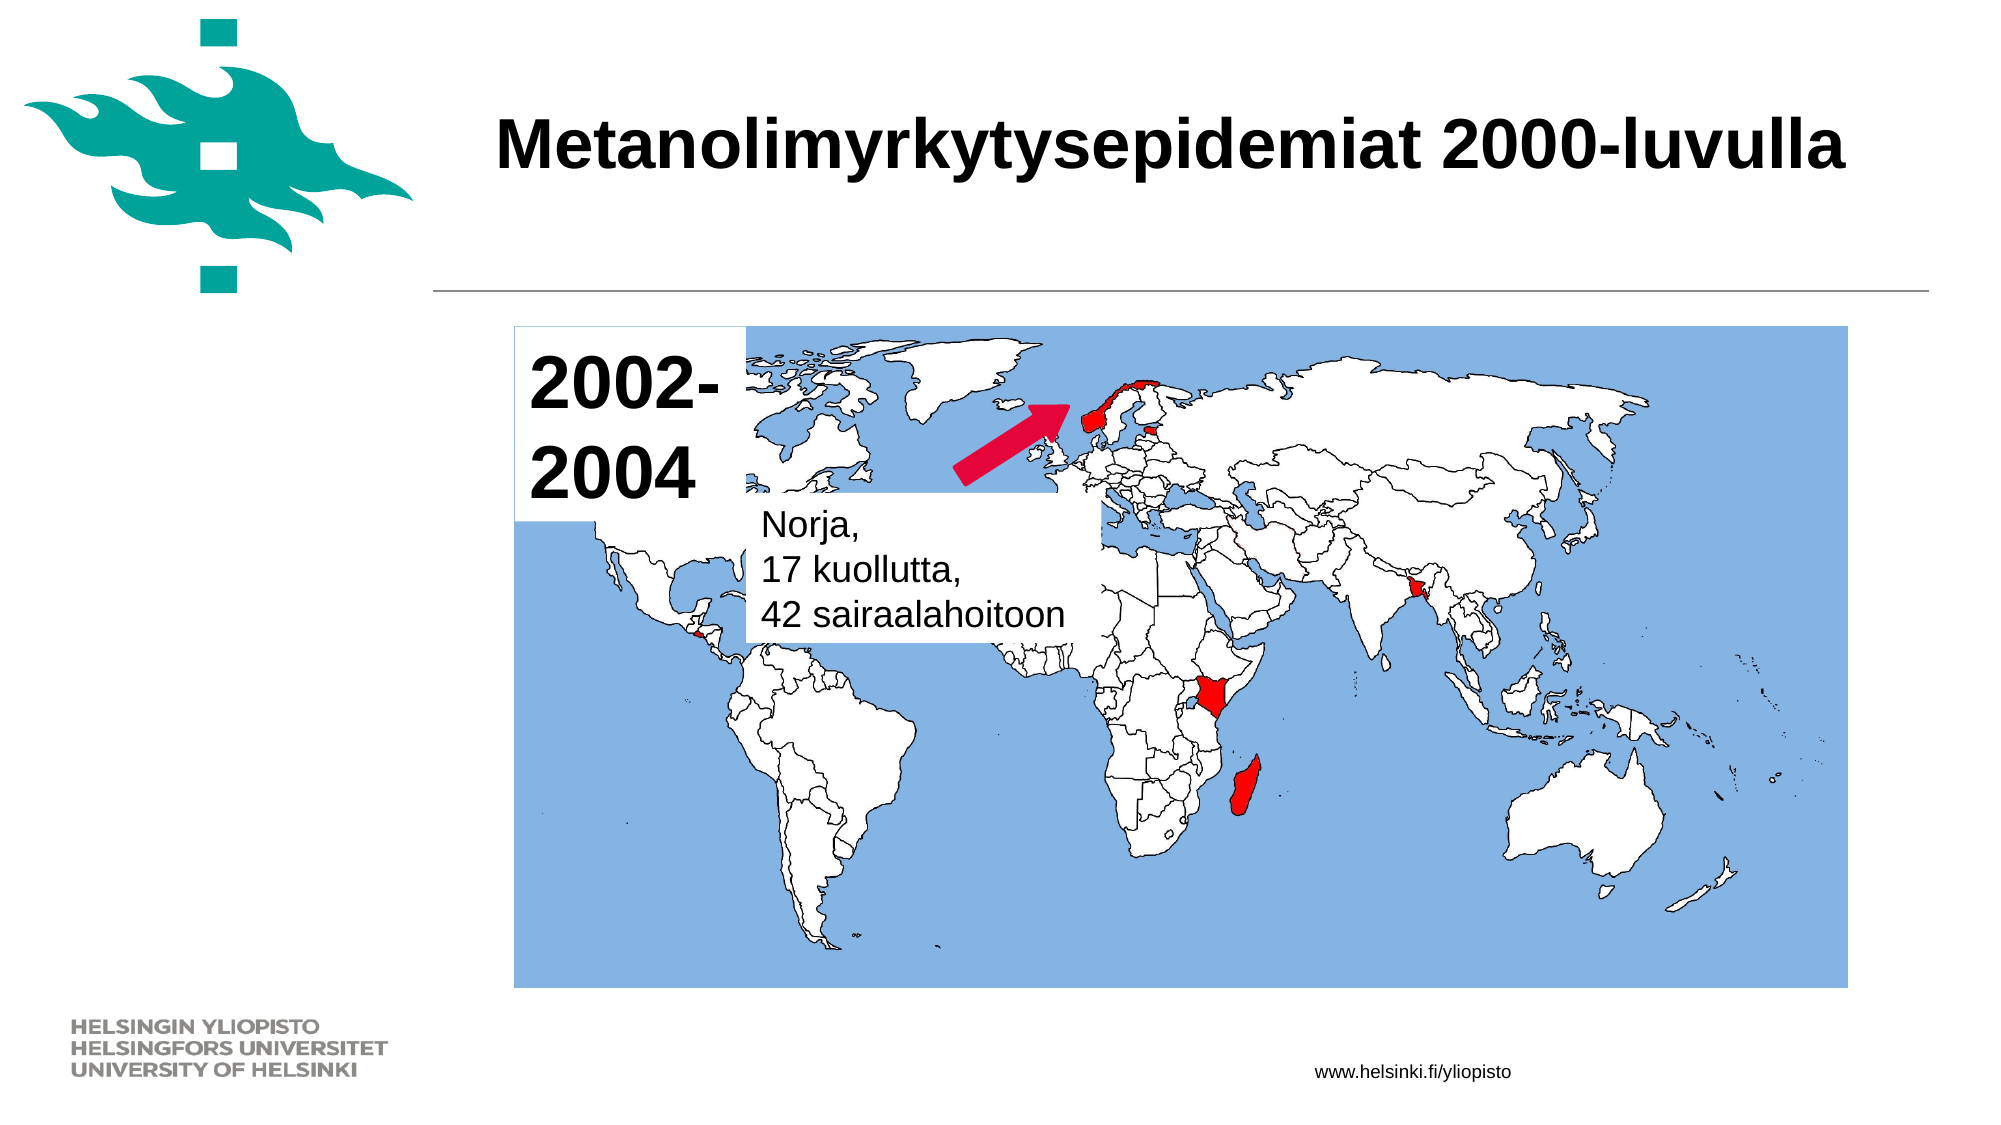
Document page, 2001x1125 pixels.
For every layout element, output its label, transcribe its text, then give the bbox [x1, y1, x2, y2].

text_box [954, 406, 1069, 485]
title Metanolimyrkytysepidemiat 2000-luvulla [432, 90, 1930, 279]
text_box Norja, 17 kuollutta, 42 sairaalahoitoon [746, 492, 1102, 643]
text_box 2002-2004 [514, 326, 746, 522]
picture [70, 1017, 389, 1079]
picture [514, 326, 1848, 988]
